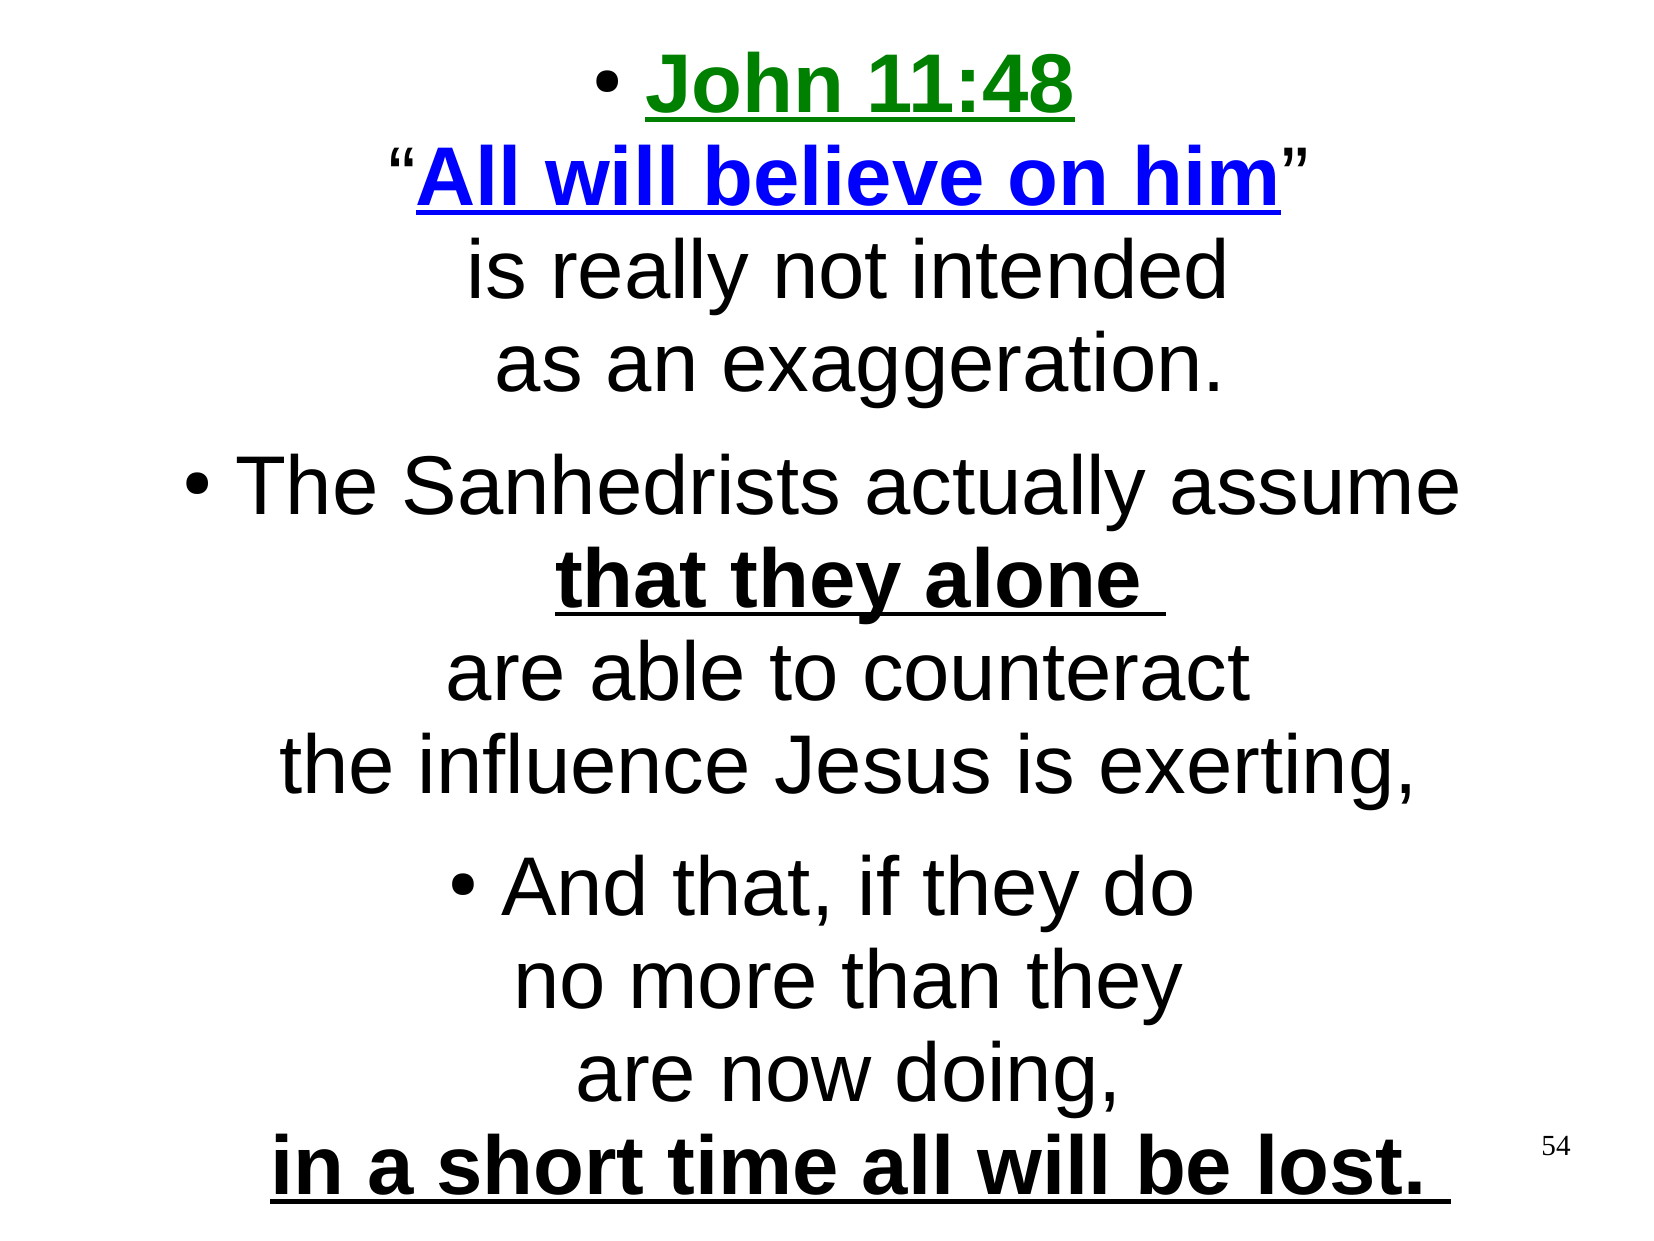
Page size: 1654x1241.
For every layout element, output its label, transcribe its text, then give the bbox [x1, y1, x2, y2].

list John 11:48 “All will believe on him” is really not intended as an exaggeration. The Sanhedrists actually assume that they alone are able to counteract the influence Jesus is exerting, And that, if they do no more than they are now doing, in a short time all will be lost. [37, 37, 1613, 1238]
